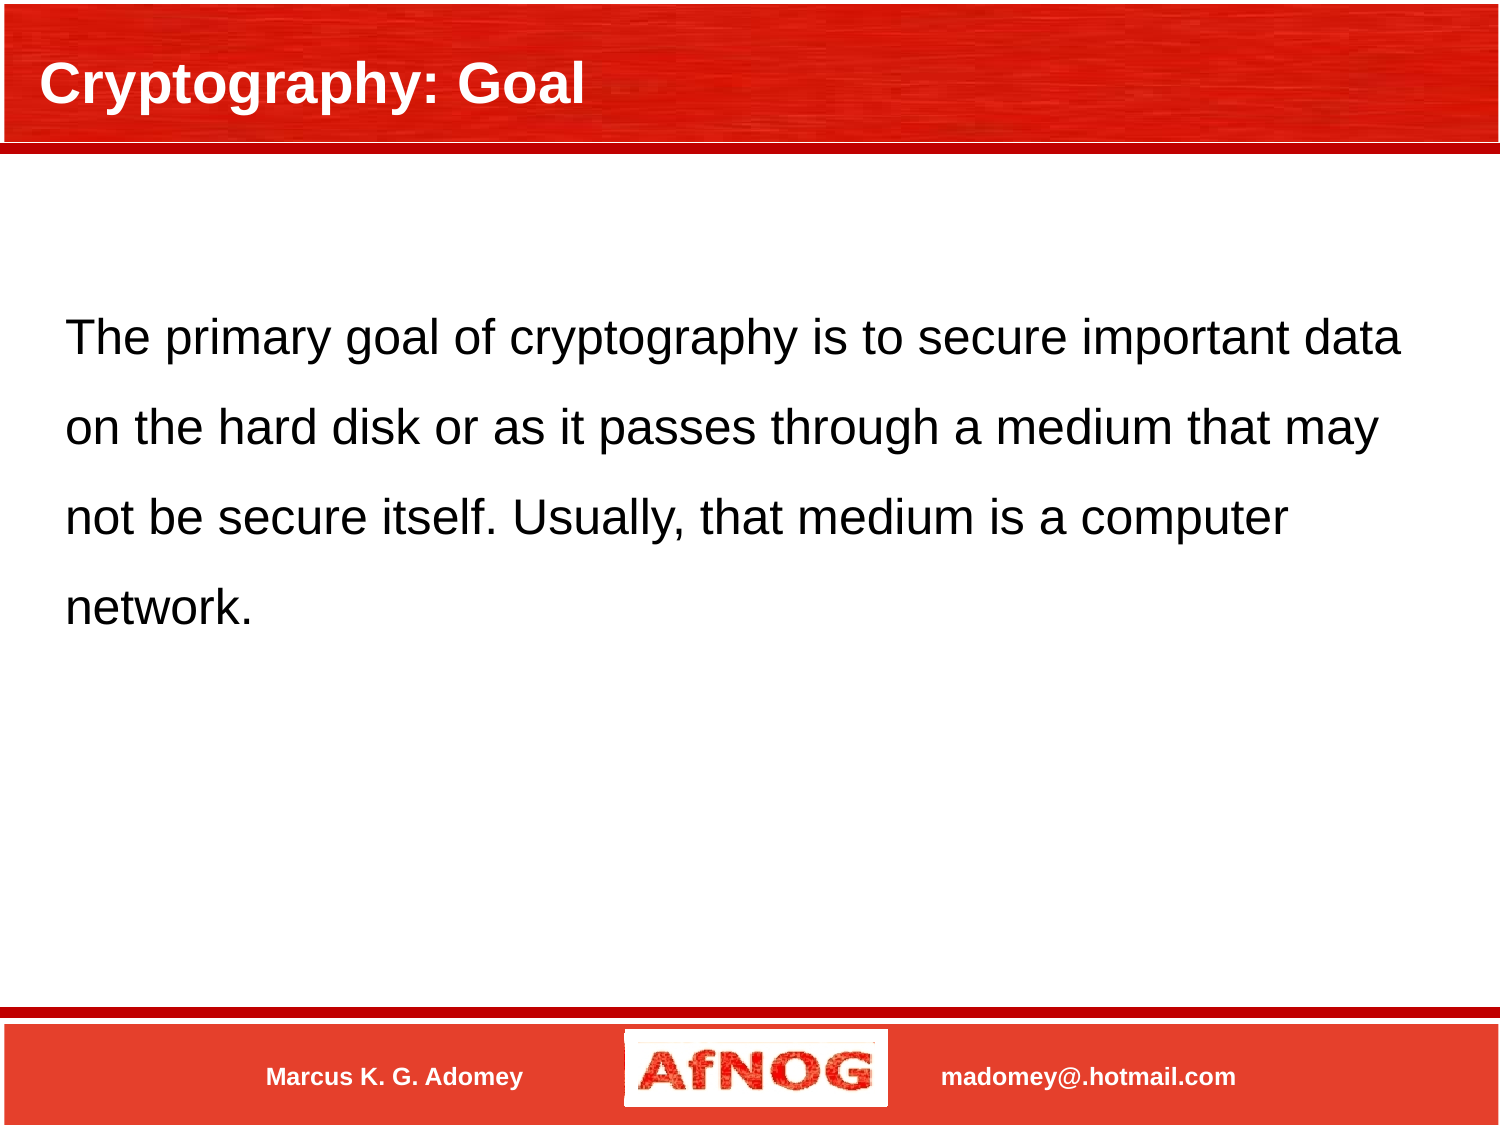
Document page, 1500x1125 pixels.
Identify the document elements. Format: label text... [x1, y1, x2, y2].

text_box The primary goal of cryptography is to secure important data on the hard disk or as it passes through a medium that may not be secure itself. Usually, that medium is a computer network. [50, 267, 1426, 635]
text_box Cryptography: Goal [24, 37, 699, 123]
